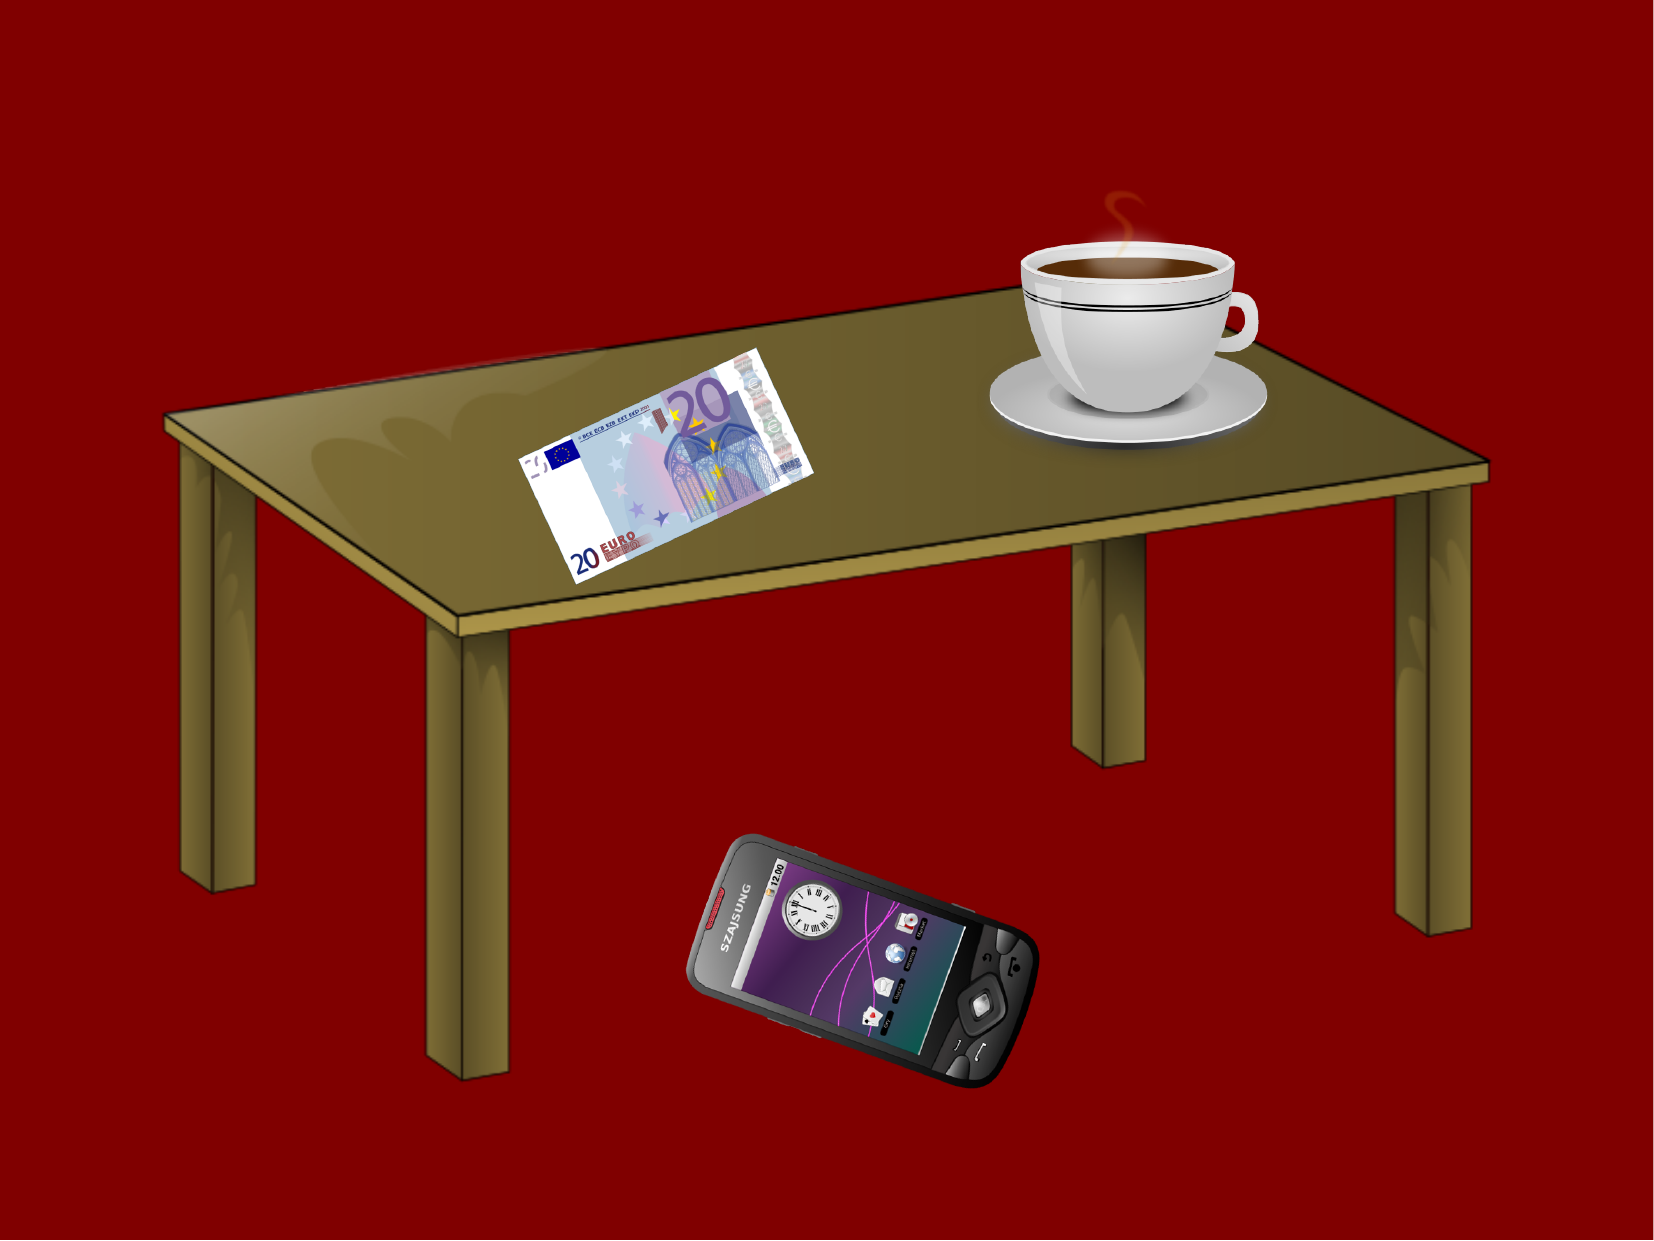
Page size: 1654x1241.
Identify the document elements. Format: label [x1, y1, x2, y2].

picture [147, 177, 1506, 1099]
